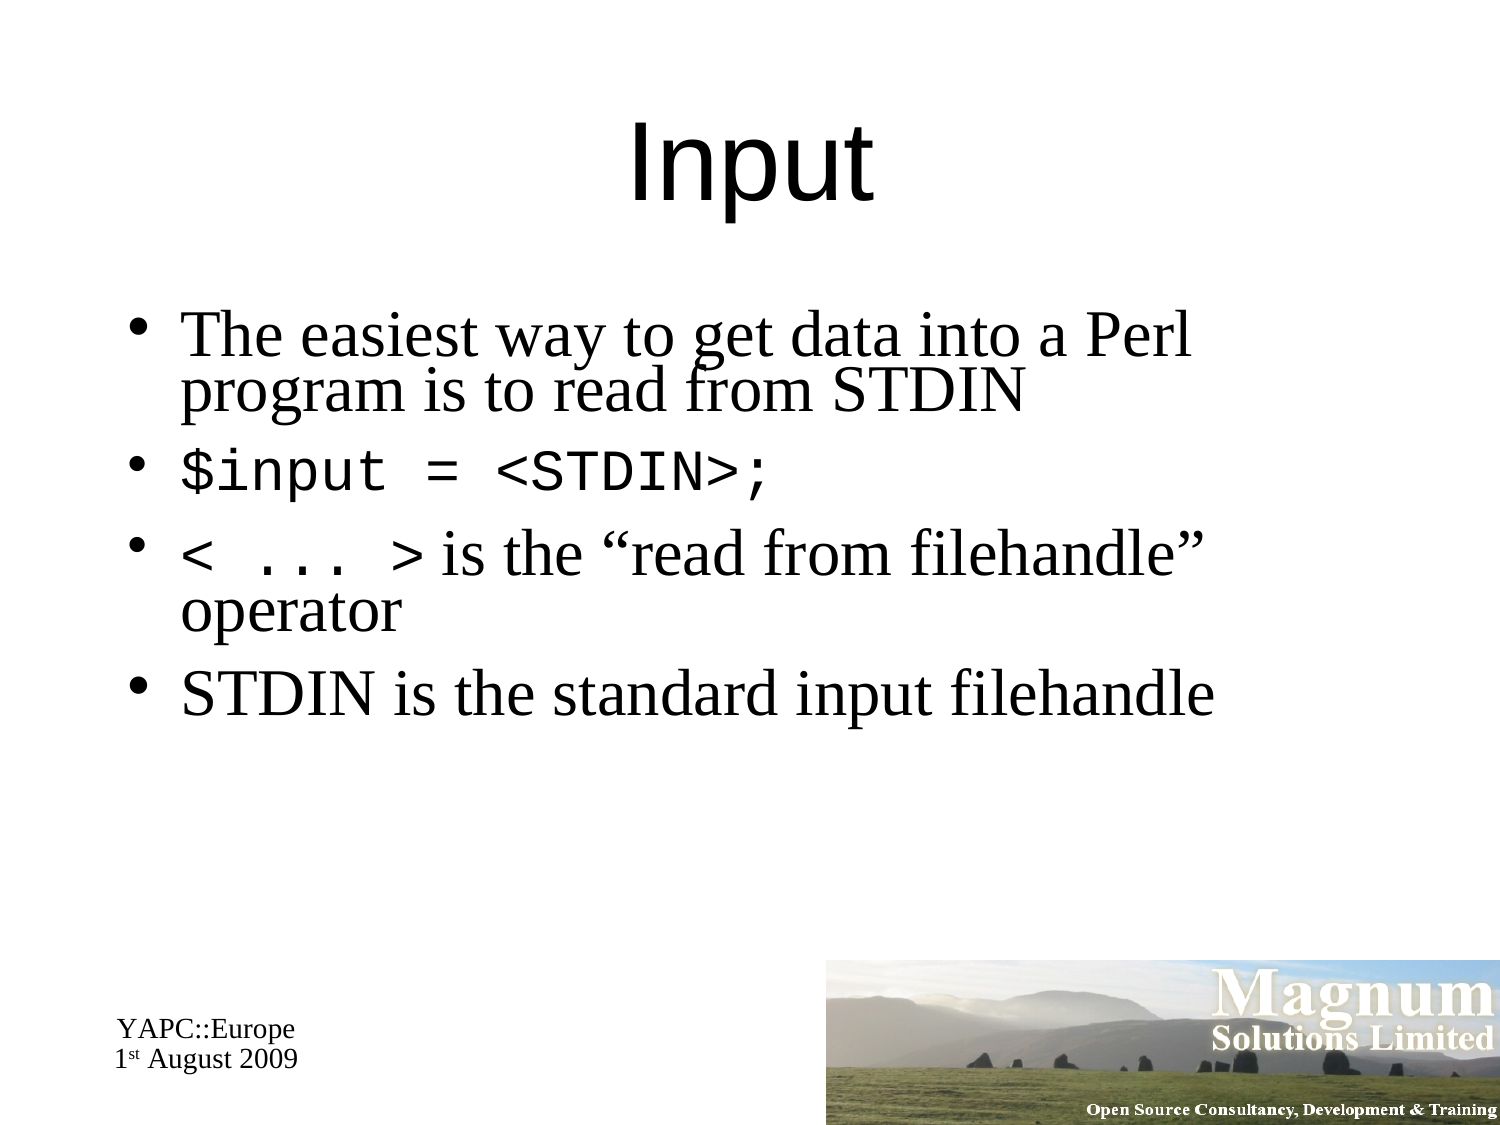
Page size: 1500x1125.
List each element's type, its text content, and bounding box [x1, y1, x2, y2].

picture [826, 960, 1500, 1125]
title Input [110, 26, 1391, 296]
list The easiest way to get data into a Perl program is to read from STDIN $input = <STDIN>; < ... > is the “read from filehandle” operator STDIN is the standard input filehandle [110, 312, 1391, 746]
